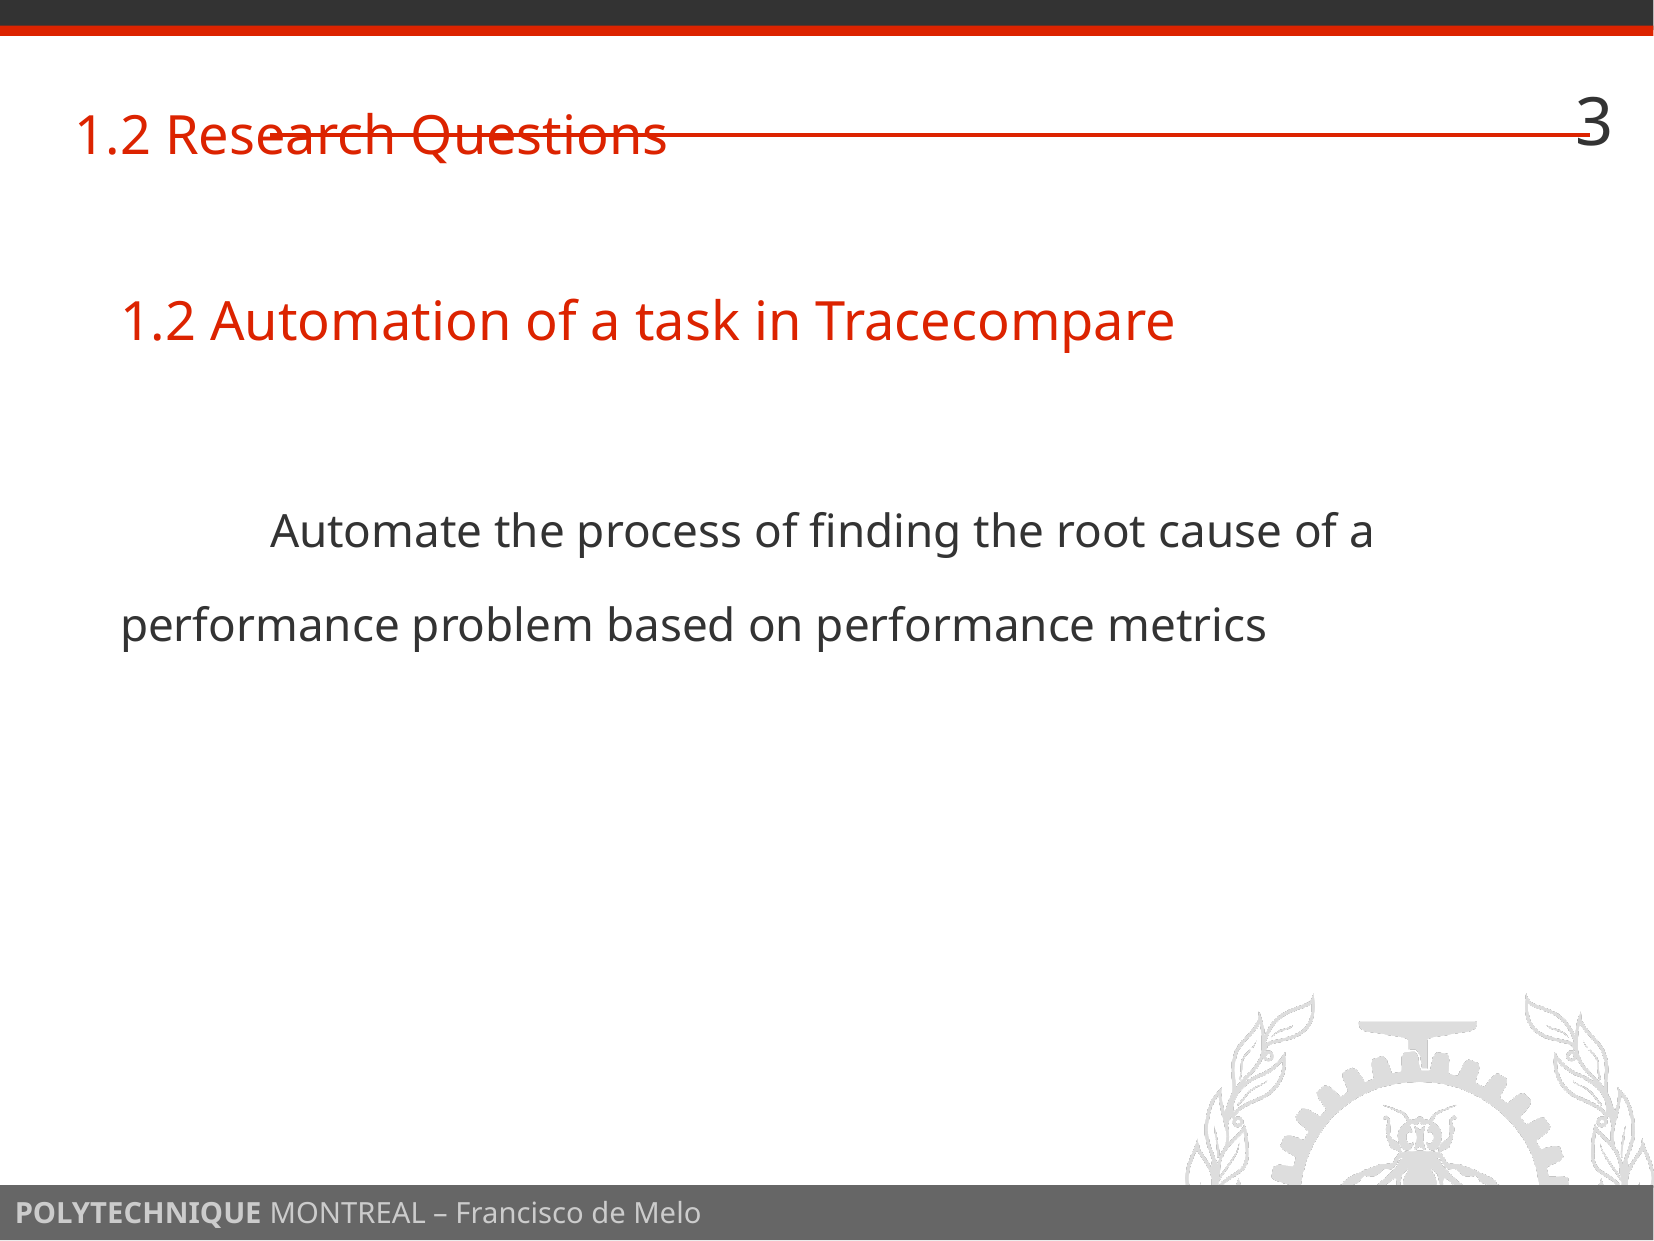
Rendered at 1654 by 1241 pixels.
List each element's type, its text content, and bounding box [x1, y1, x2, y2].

text_box 3 [1575, 25, 1654, 168]
text_box [0, 0, 1654, 36]
text_box 1.2 Automation of a task in Tracecompare Automate the process of finding the root cause of a performance problem based on performance metrics [120, 313, 1516, 886]
picture [1185, 968, 1654, 1185]
text_box POLYTECHNIQUE MONTREAL – Francisco de Melo [0, 1185, 1654, 1241]
text_box 1.2 Research Questions [60, 52, 1021, 607]
